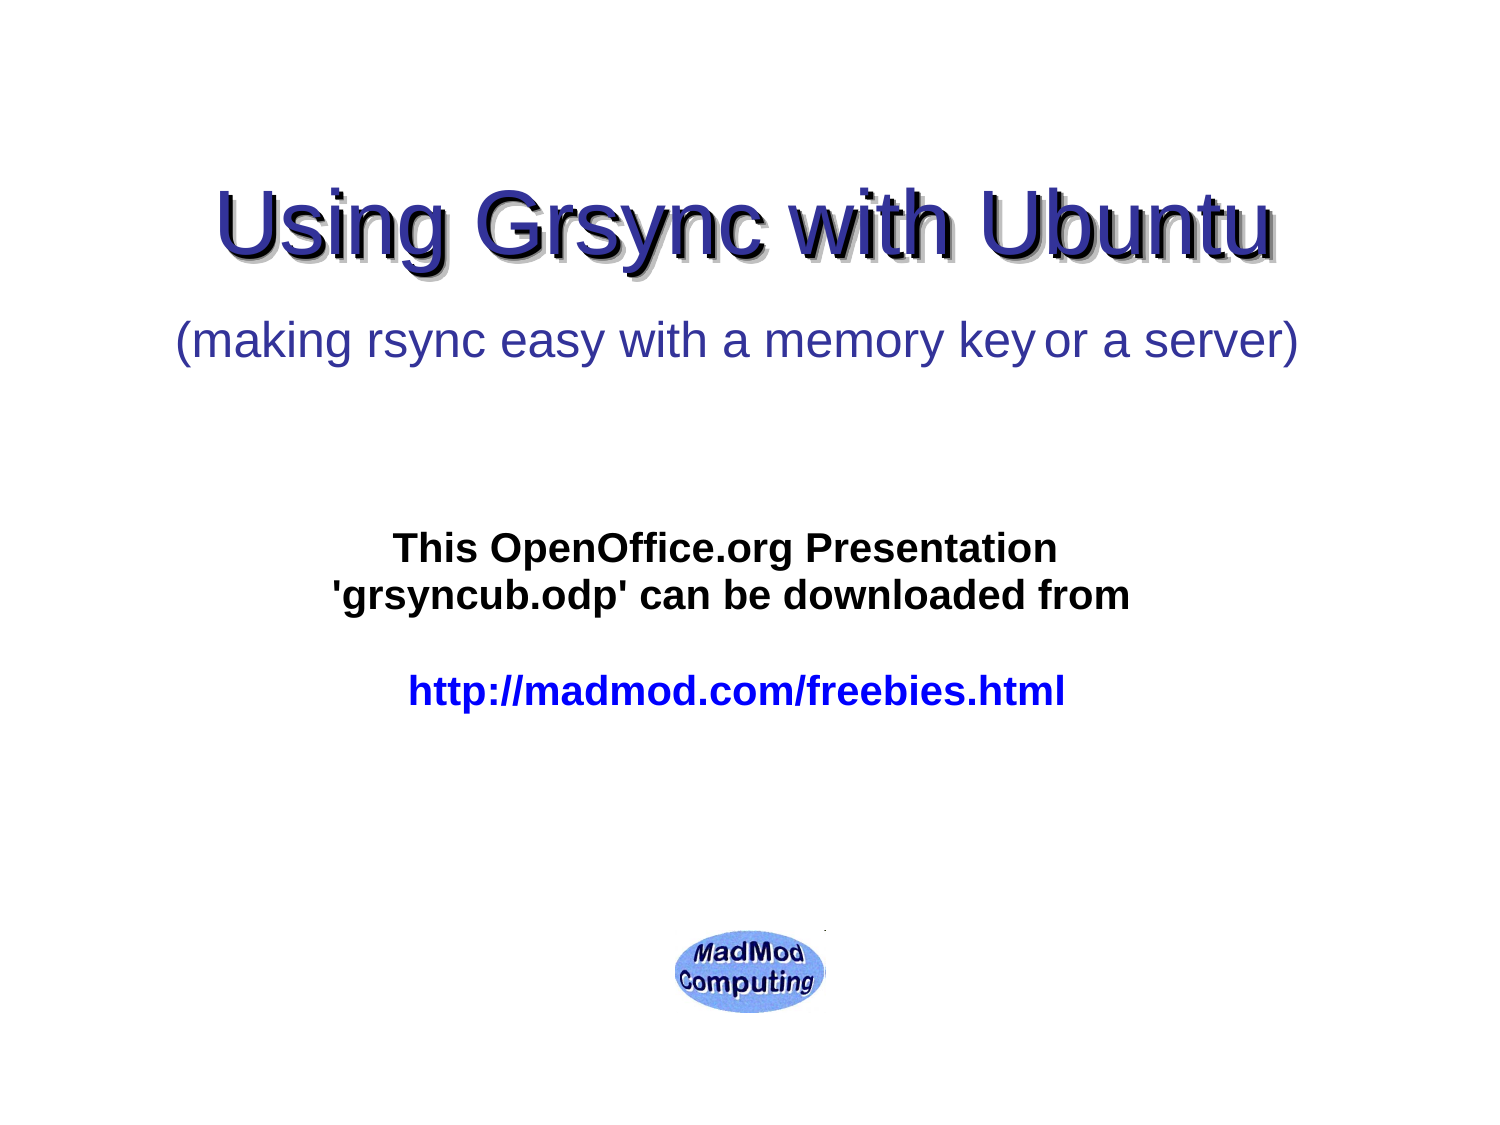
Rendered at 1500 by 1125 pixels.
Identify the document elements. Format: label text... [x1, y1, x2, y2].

text_box (making rsync easy with a memory key or a server) [99, 299, 1375, 376]
subtitle This OpenOffice.org Presentation 'grsyncub.odp' can be downloaded from http://madmod.com/freebies.html [112, 525, 1276, 756]
picture [675, 930, 826, 1013]
title Using Grsync with Ubuntu [187, 158, 1300, 288]
